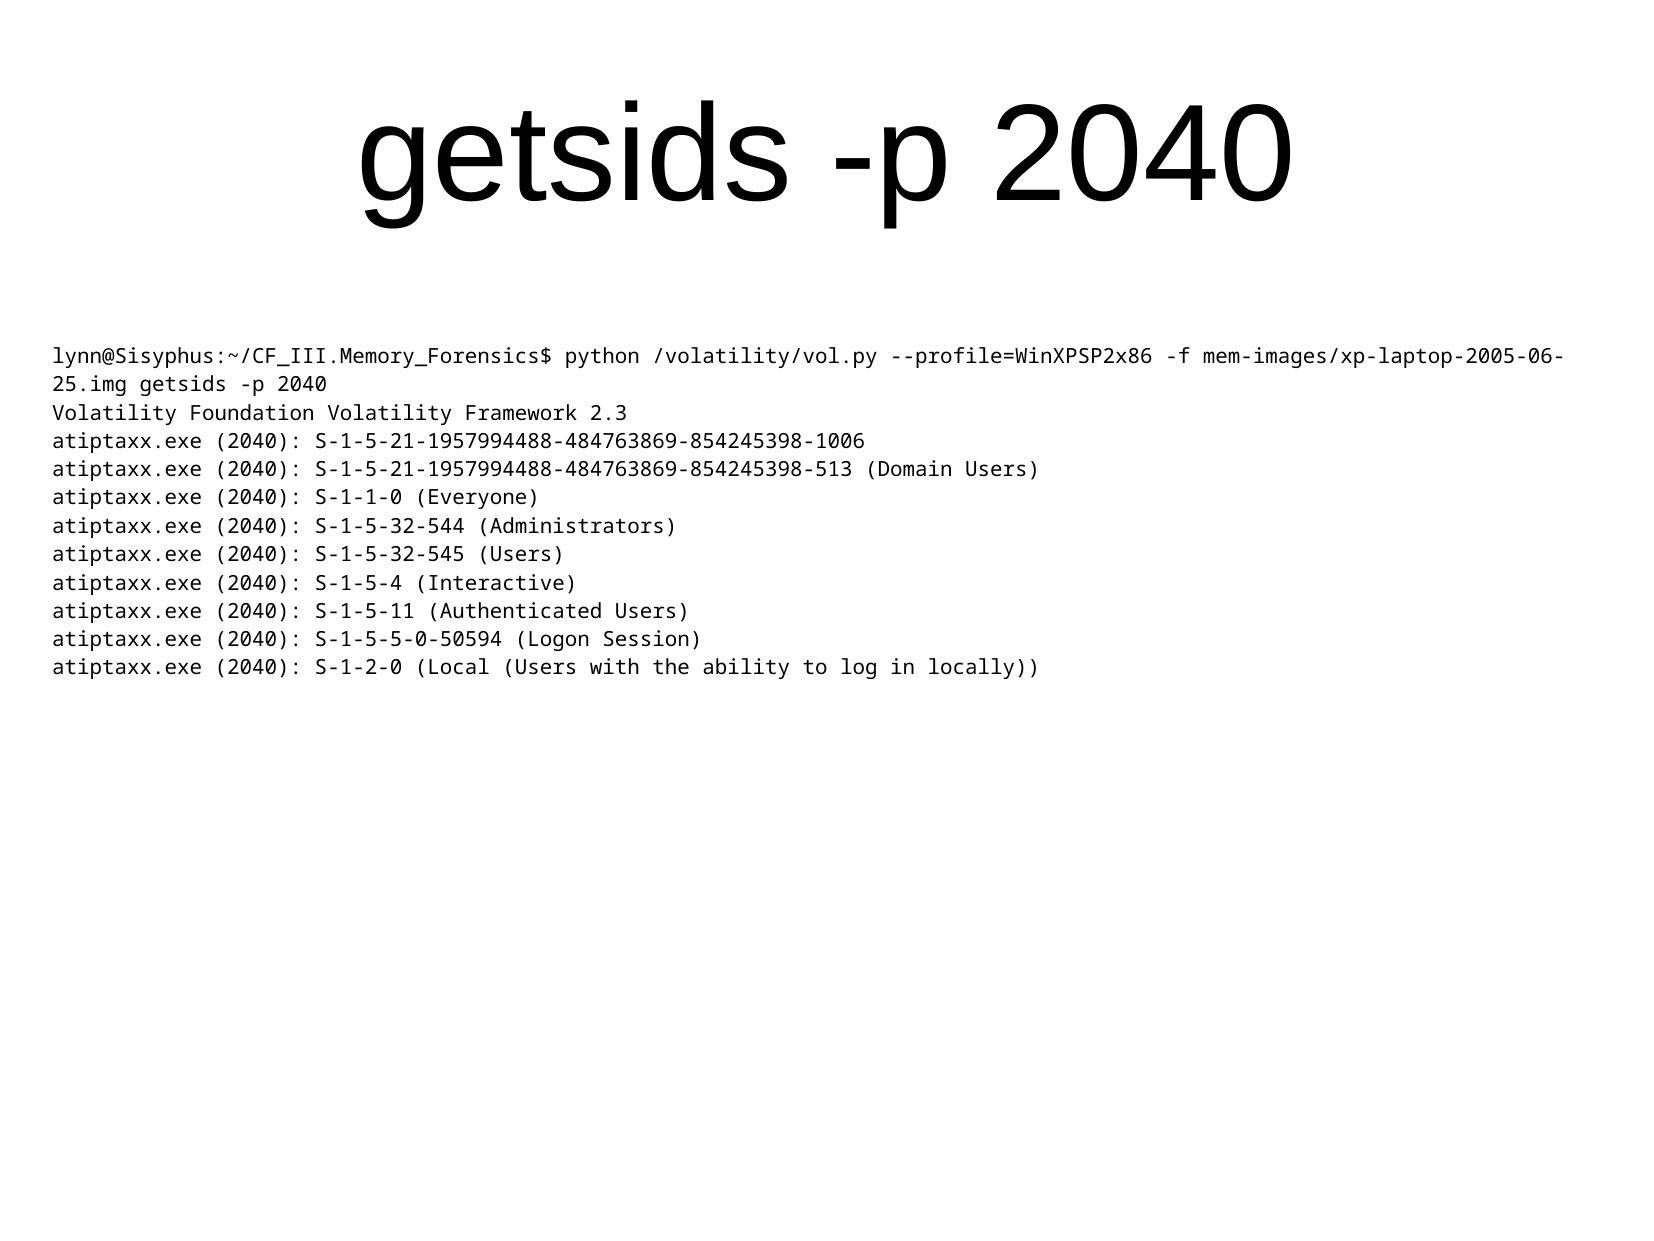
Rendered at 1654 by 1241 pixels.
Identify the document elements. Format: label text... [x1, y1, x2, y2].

title getsids -p 2040 [82, 49, 1571, 257]
text_box lynn@Sisyphus:~/CF_III.Memory_Forensics$ python /volatility/vol.py --profile=WinXPSP2x86 -f mem-images/xp-laptop-2005-06-25.img getsids -p 2040 Volatility Foundation Volatility Framework 2.3 atiptaxx.exe (2040): S-1-5-21-1957994488-484763869-854245398-1006 atiptaxx.exe (2040): S-1-5-21-1957994488-484763869-854245398-513 (Domain Users) atiptaxx.exe (2040): S-1-1-0 (Everyone) atiptaxx.exe (2040): S-1-5-32-544 (Administrators) atiptaxx.exe (2040): S-1-5-32-545 (Users) atiptaxx.exe (2040): S-1-5-4 (Interactive) atiptaxx.exe (2040): S-1-5-11 (Authenticated Users) atiptaxx.exe (2040): S-1-5-5-0-50594 (Logon Session) atiptaxx.exe (2040): S-1-2-0 (Local (Users with the ability to log in locally)) [37, 333, 1640, 853]
